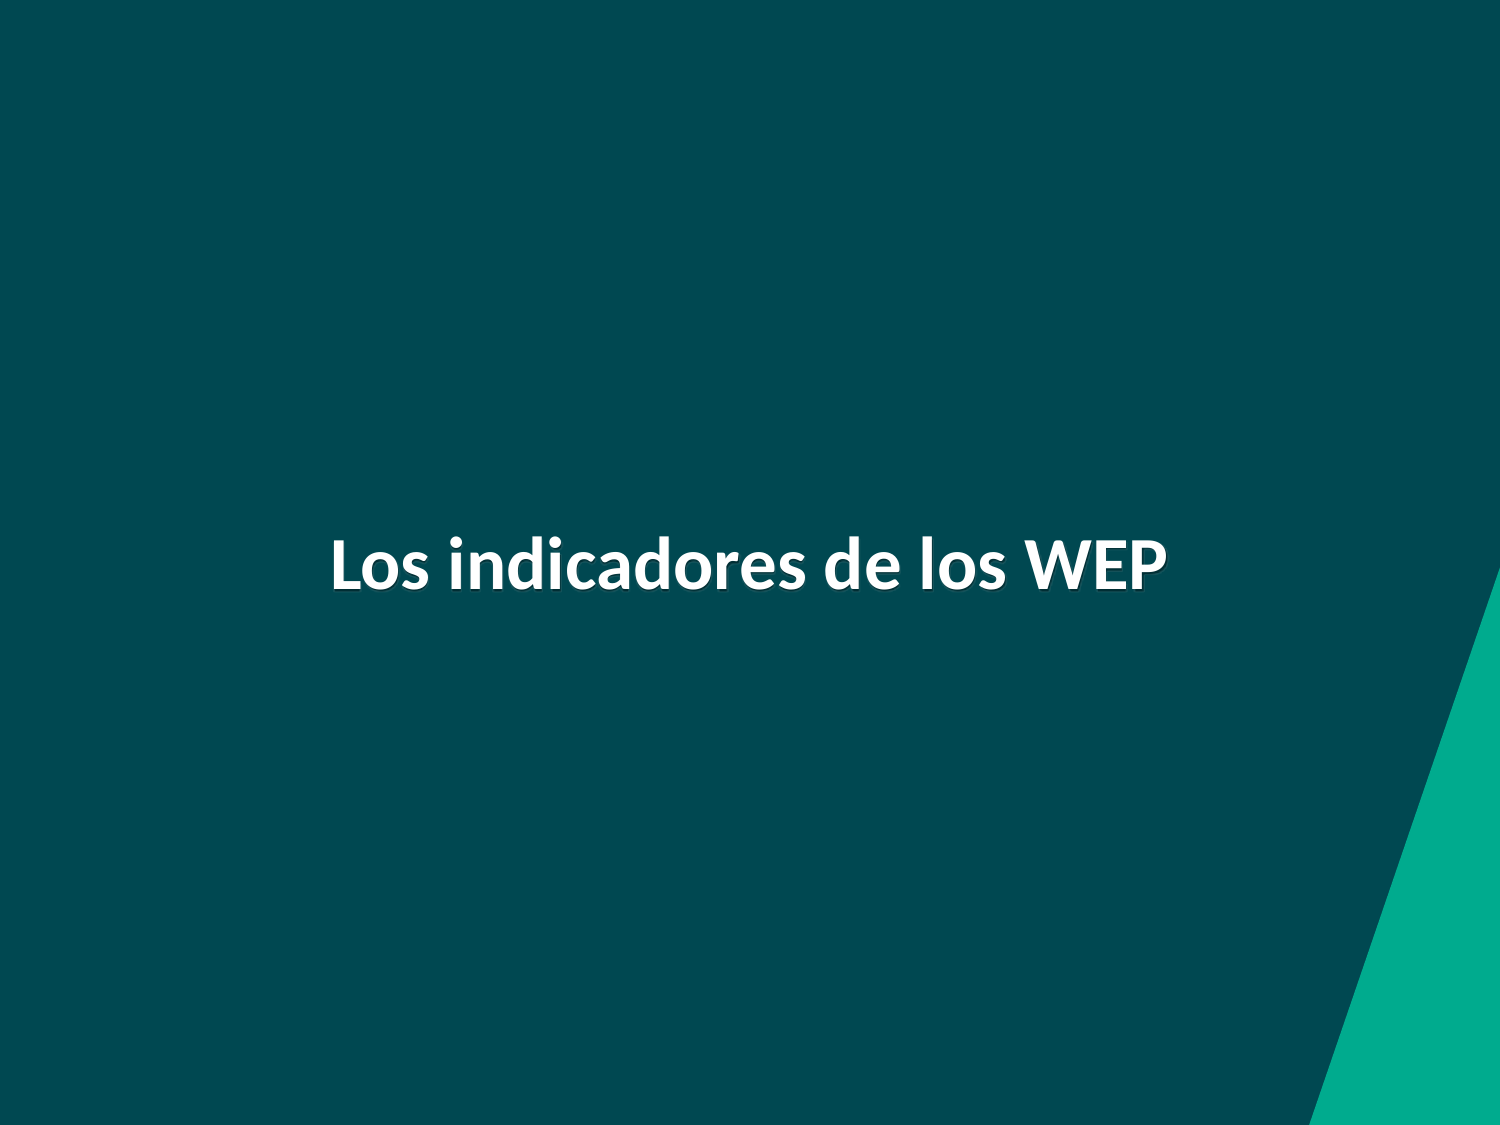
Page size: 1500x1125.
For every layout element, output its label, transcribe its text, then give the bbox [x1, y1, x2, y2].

title Los indicadores de los WEP [185, 501, 1315, 624]
